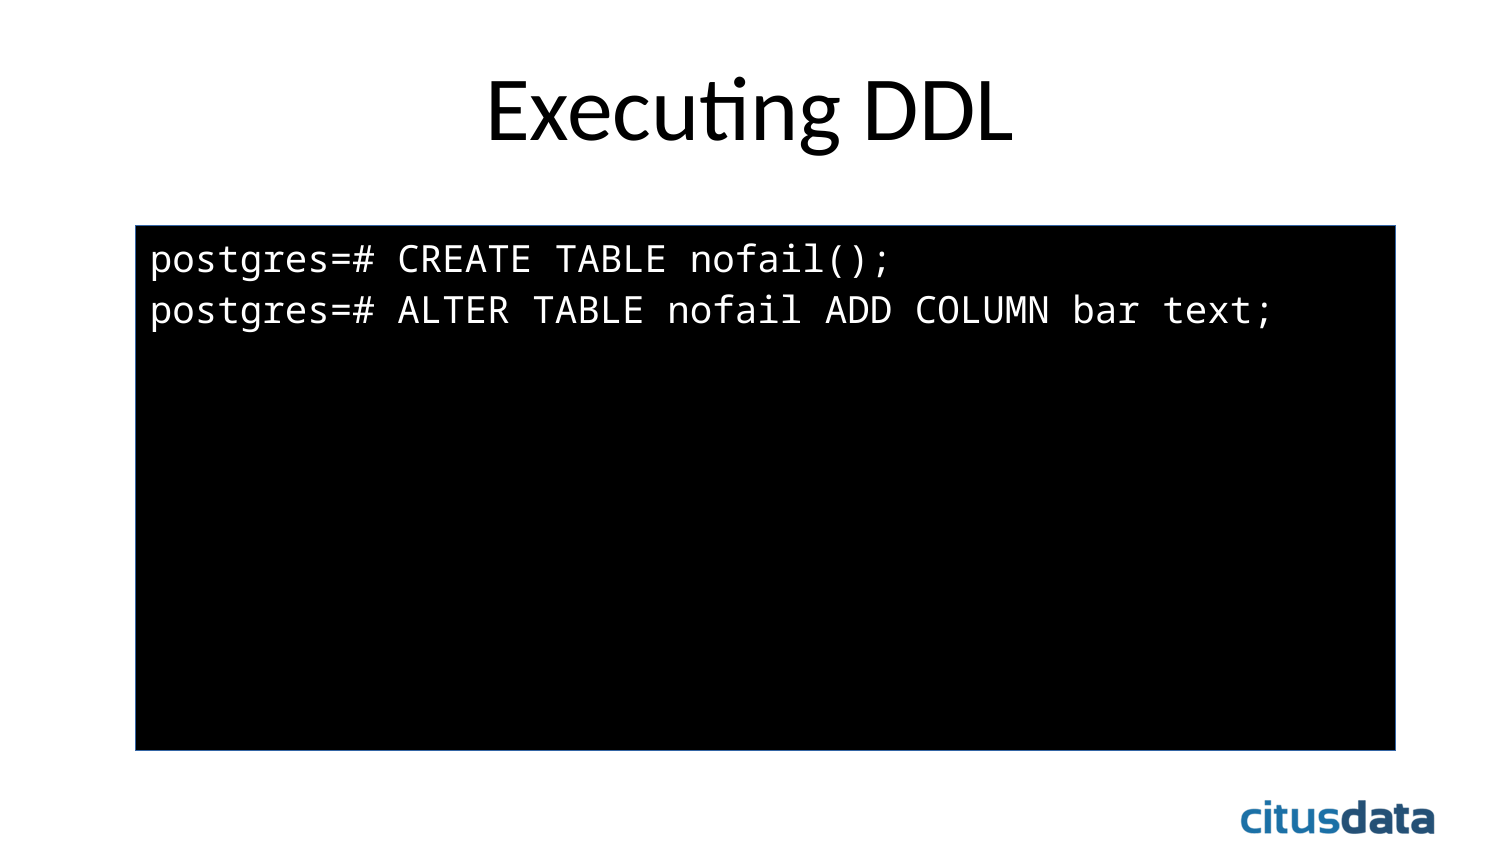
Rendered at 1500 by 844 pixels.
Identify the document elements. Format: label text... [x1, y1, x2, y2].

picture [1237, 795, 1439, 837]
title Executing DDL [75, 33, 1425, 175]
text_box postgres=# CREATE TABLE nofail(); postgres=# ALTER TABLE nofail ADD COLUMN bar text; [135, 225, 1396, 751]
